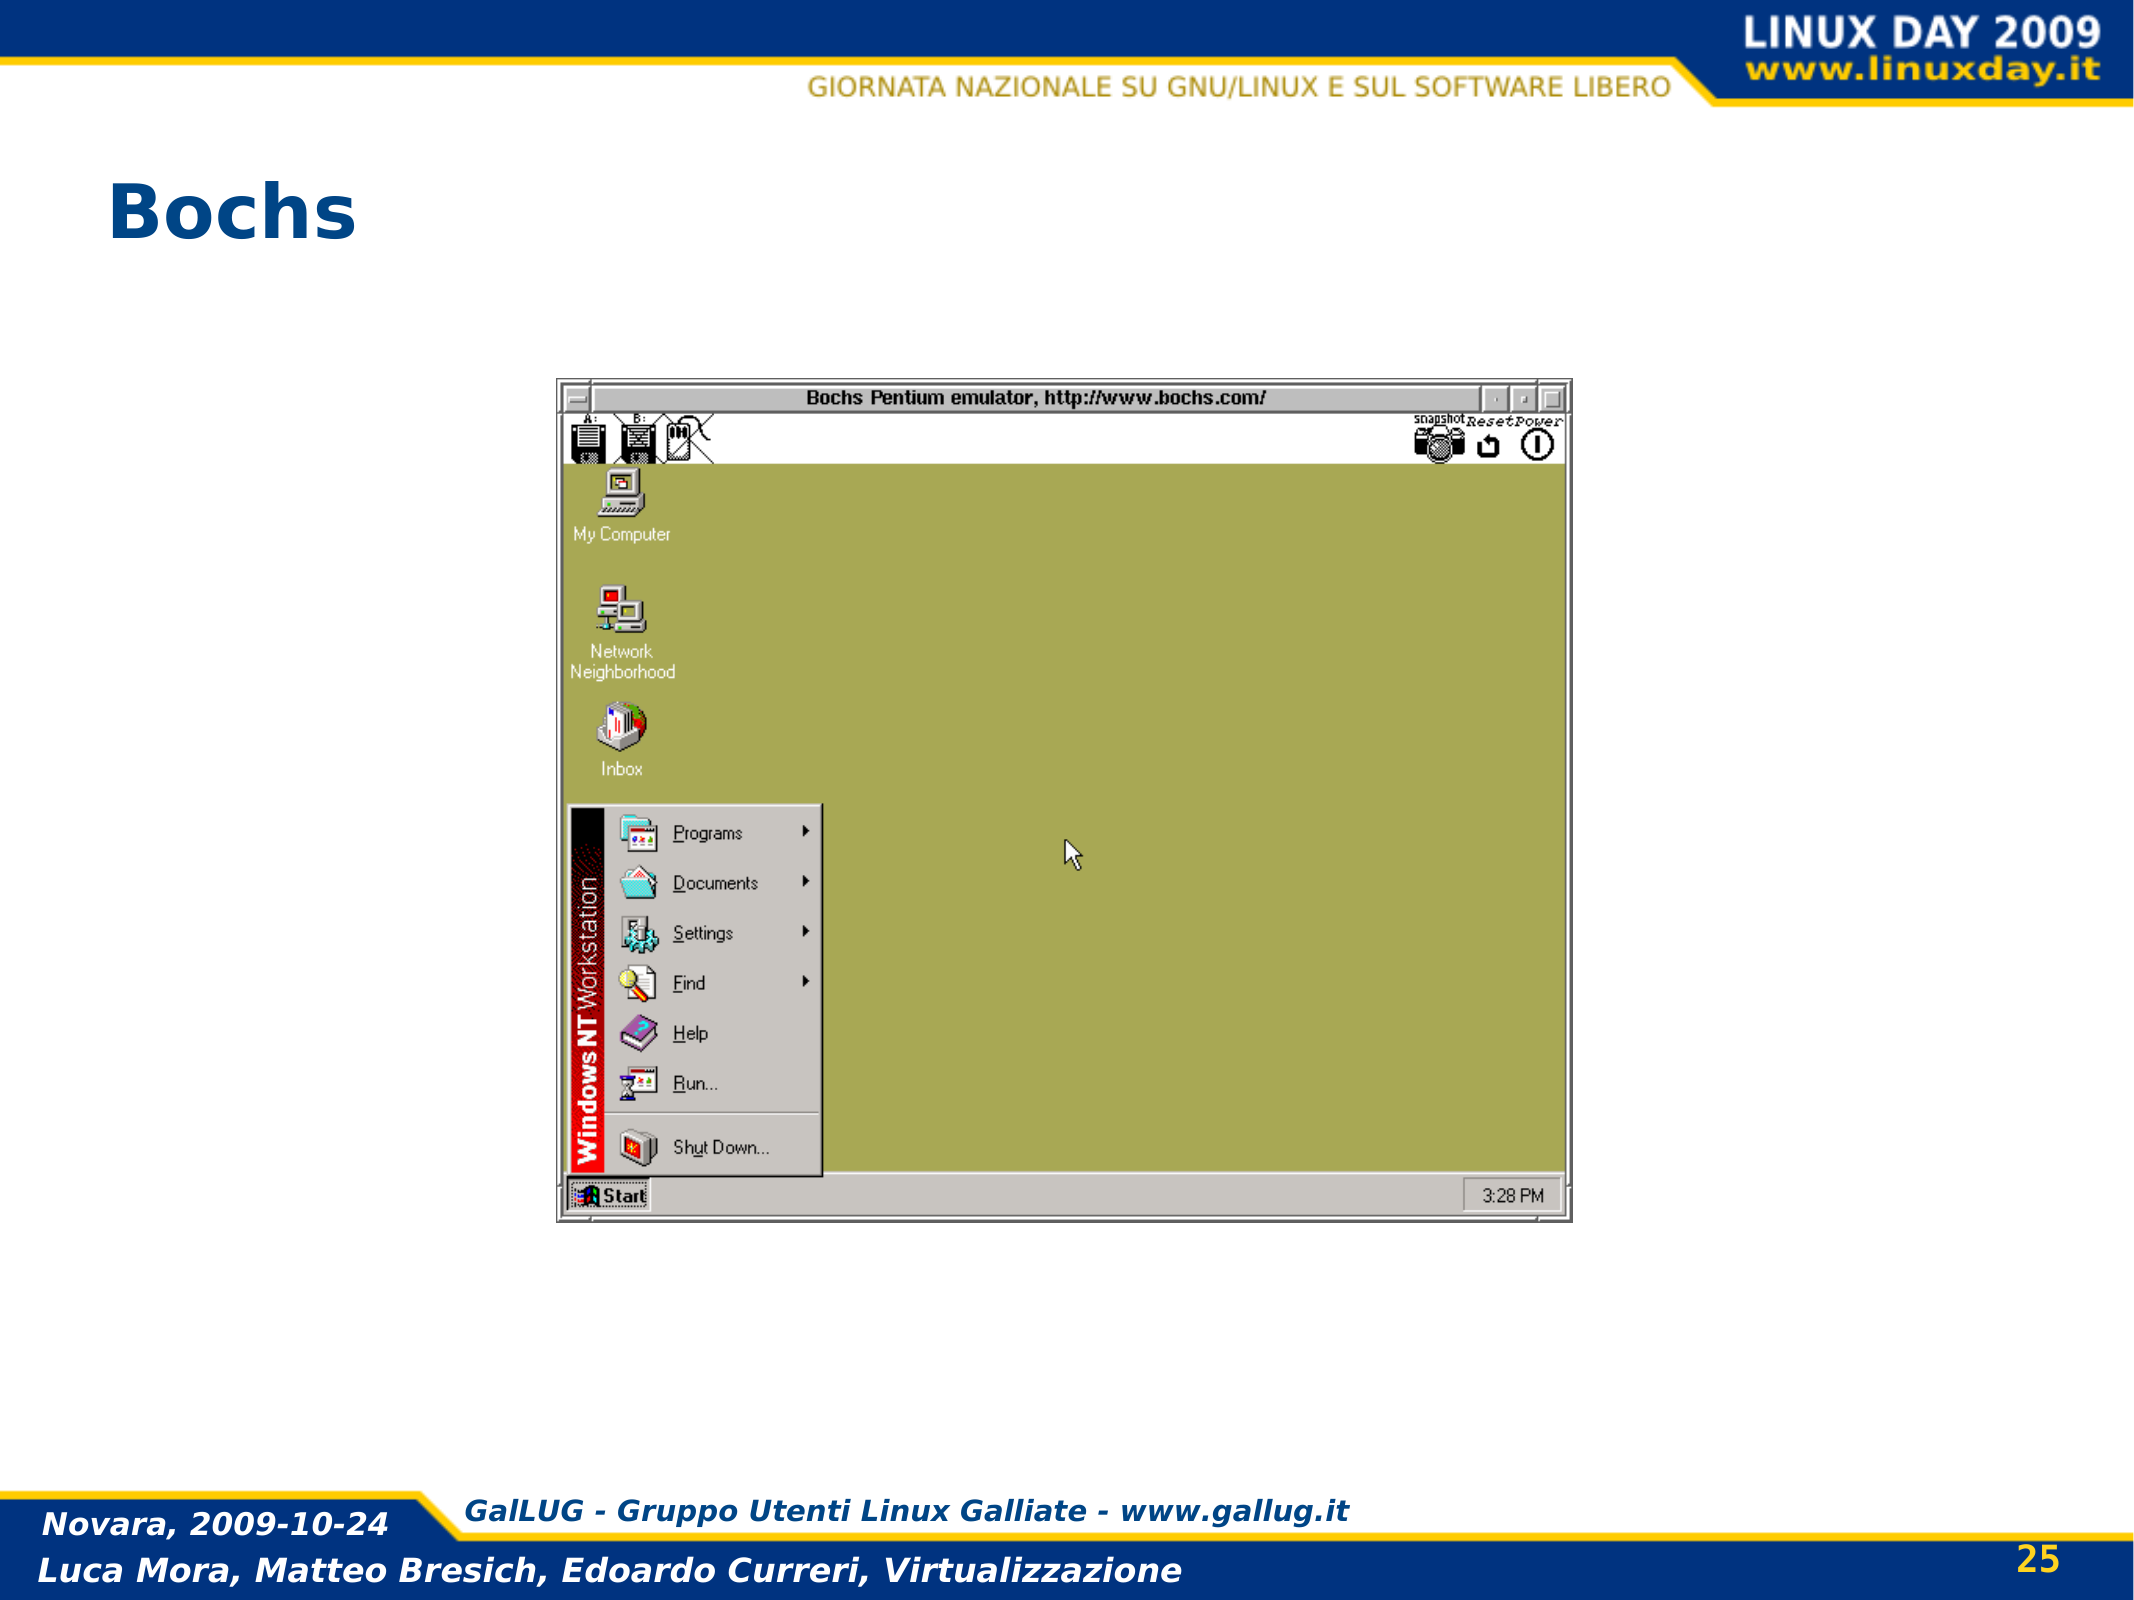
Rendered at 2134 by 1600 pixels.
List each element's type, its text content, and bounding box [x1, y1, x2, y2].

title Bochs [106, 159, 2080, 267]
picture [0, 0, 2134, 1600]
